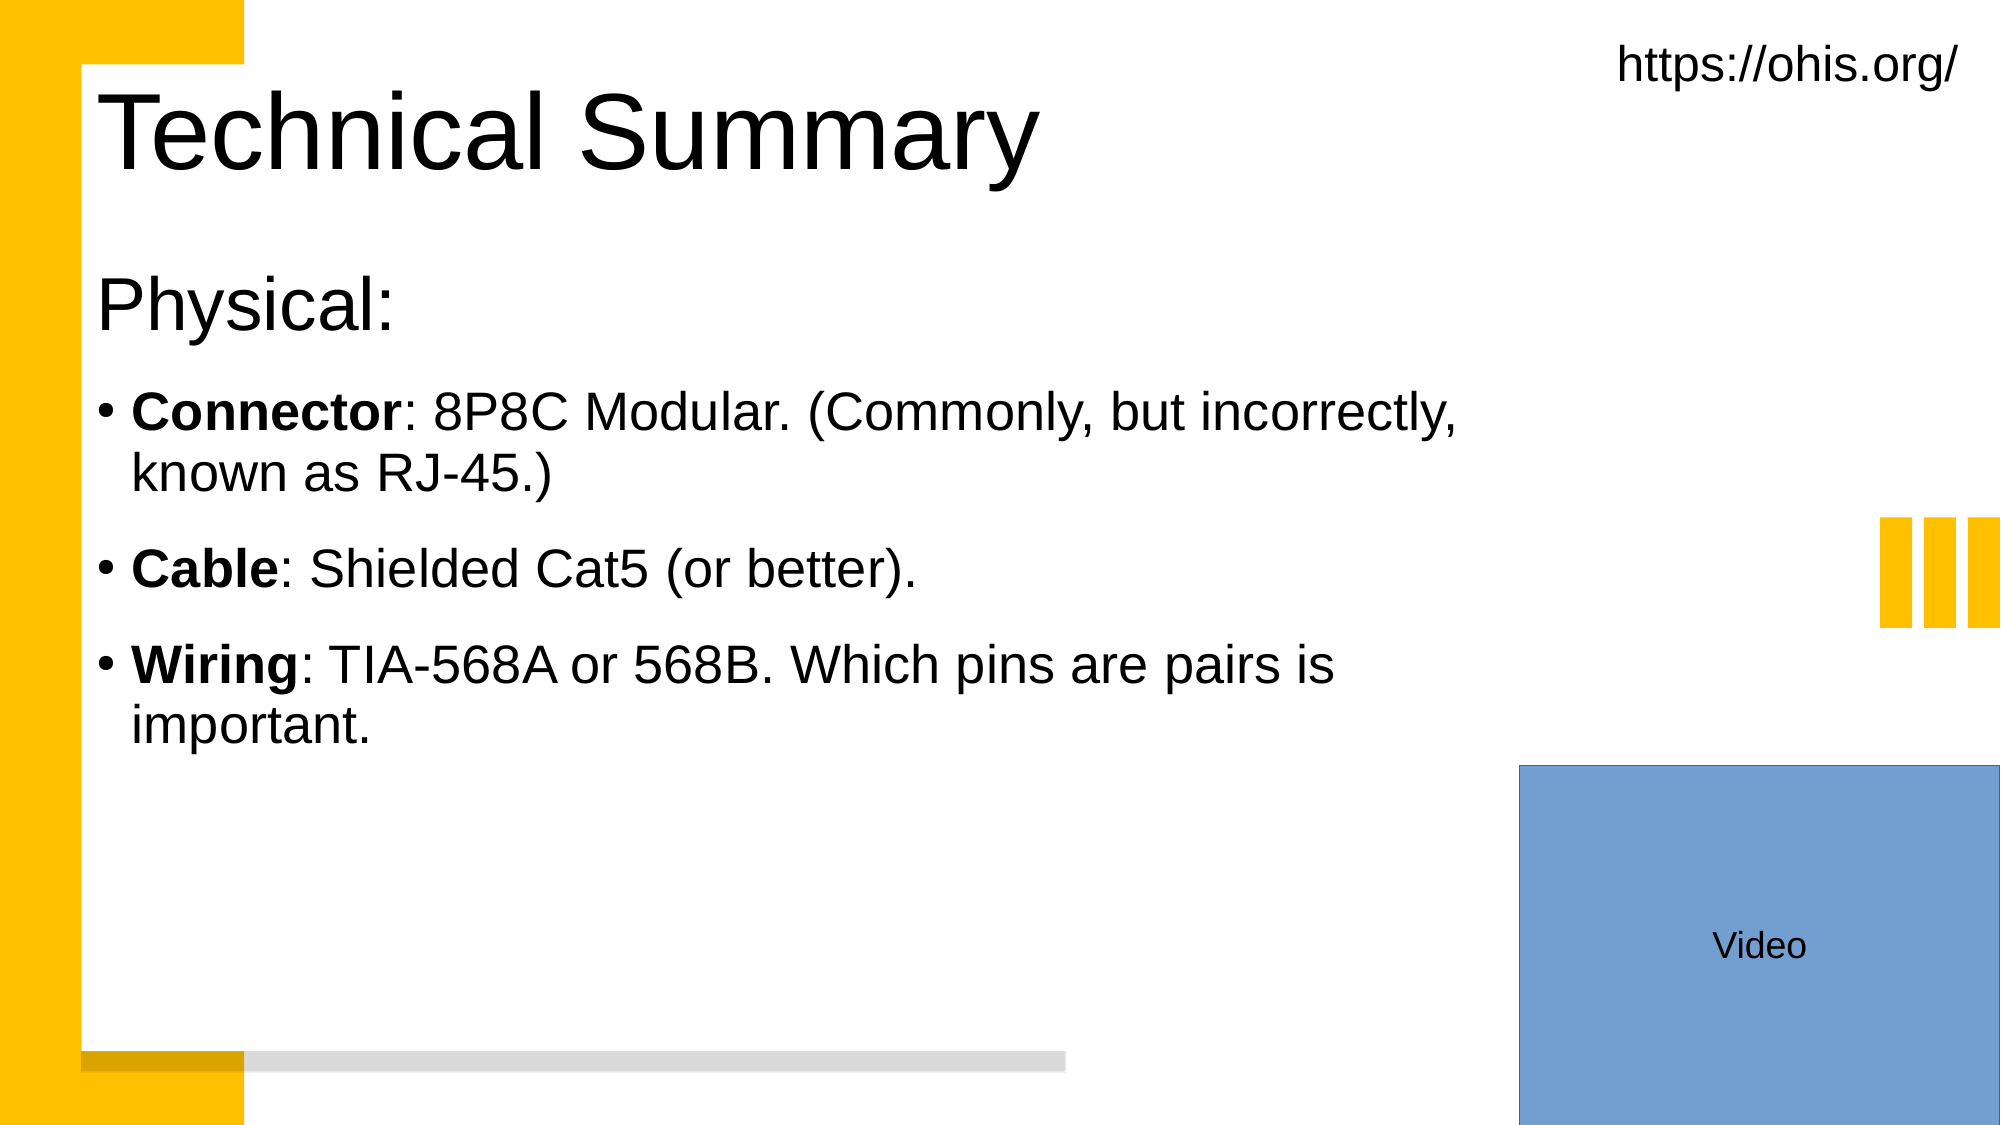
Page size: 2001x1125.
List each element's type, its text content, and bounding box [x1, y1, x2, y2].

text_box Physical: Connector: 8P8C Modular. (Commonly, but incorrectly, known as RJ-45.) Cable: Shielded Cat5 (or better). Wiring: TIA-568A or 568B. Which pins are pairs is important. [81, 254, 1516, 1041]
text_box Technical Summary [81, 64, 1921, 201]
text_box https://ohis.org/ [1590, 29, 1974, 105]
text_box Video [1519, 765, 2000, 1125]
text_box [0, 0, 2000, 1125]
